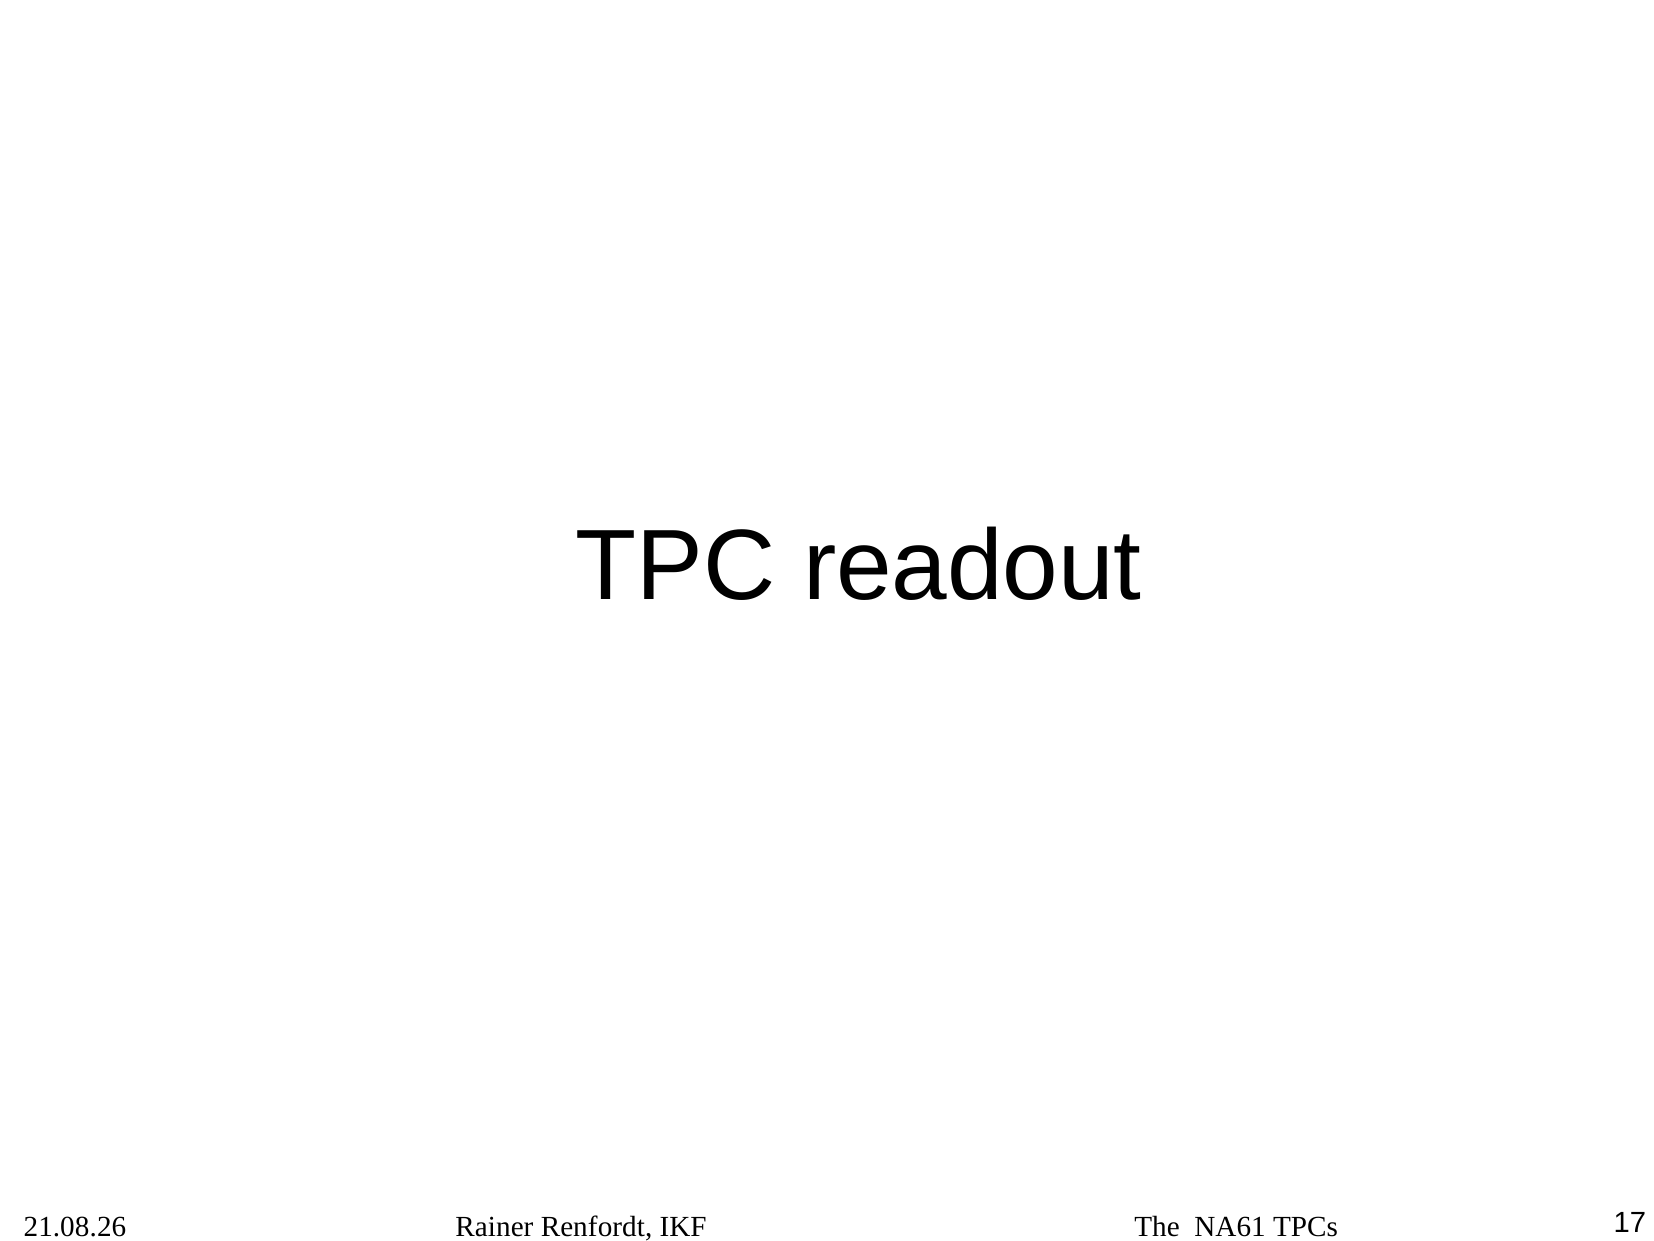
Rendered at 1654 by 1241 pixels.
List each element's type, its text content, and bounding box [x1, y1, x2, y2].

text_box TPC readout [561, 501, 1157, 629]
